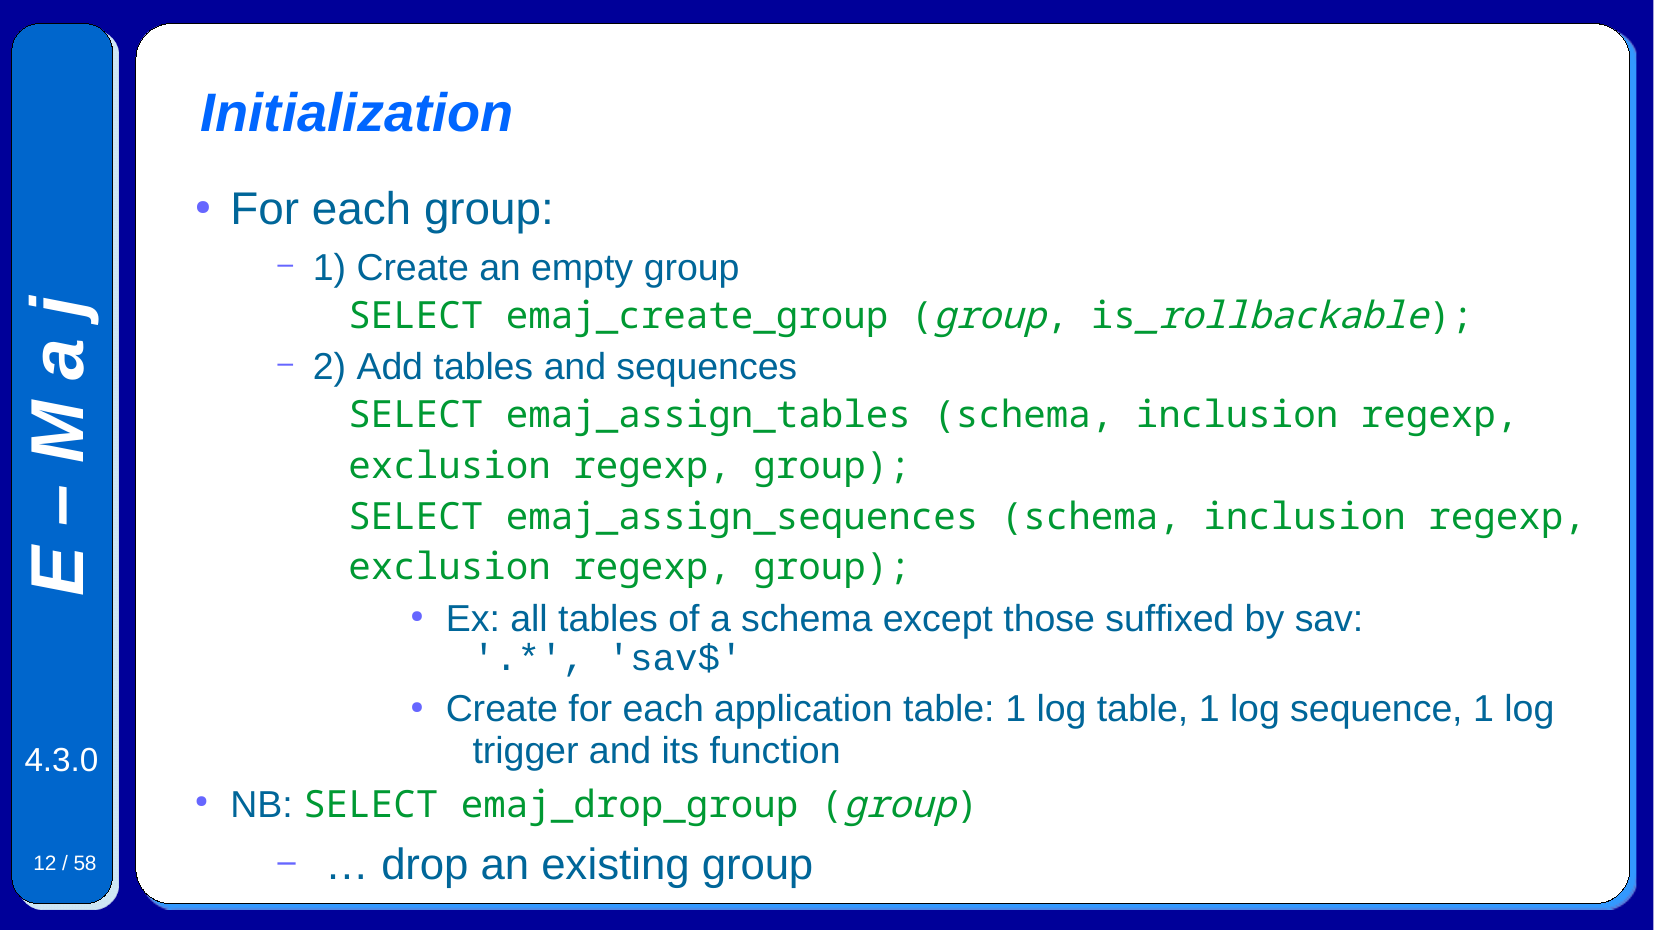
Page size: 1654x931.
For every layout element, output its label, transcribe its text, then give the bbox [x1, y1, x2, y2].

title Initialization [200, 34, 1575, 183]
list For each group: 1) Create an empty group SELECT emaj_create_group (group, is_rollbackable); 2) Add tables and sequences SELECT emaj_assign_tables (schema, inclusion regexp, exclusion regexp, group); SELECT emaj_assign_sequences (schema, inclusion regexp, exclusion regexp, group); Ex: all tables of a schema except those suffixed by sav: '.*', 'sav$' Create for each application table: 1 log table, 1 log sequence, 1 log trigger and its function NB: SELECT emaj_drop_group (group) … drop an existing group [177, 183, 1587, 888]
